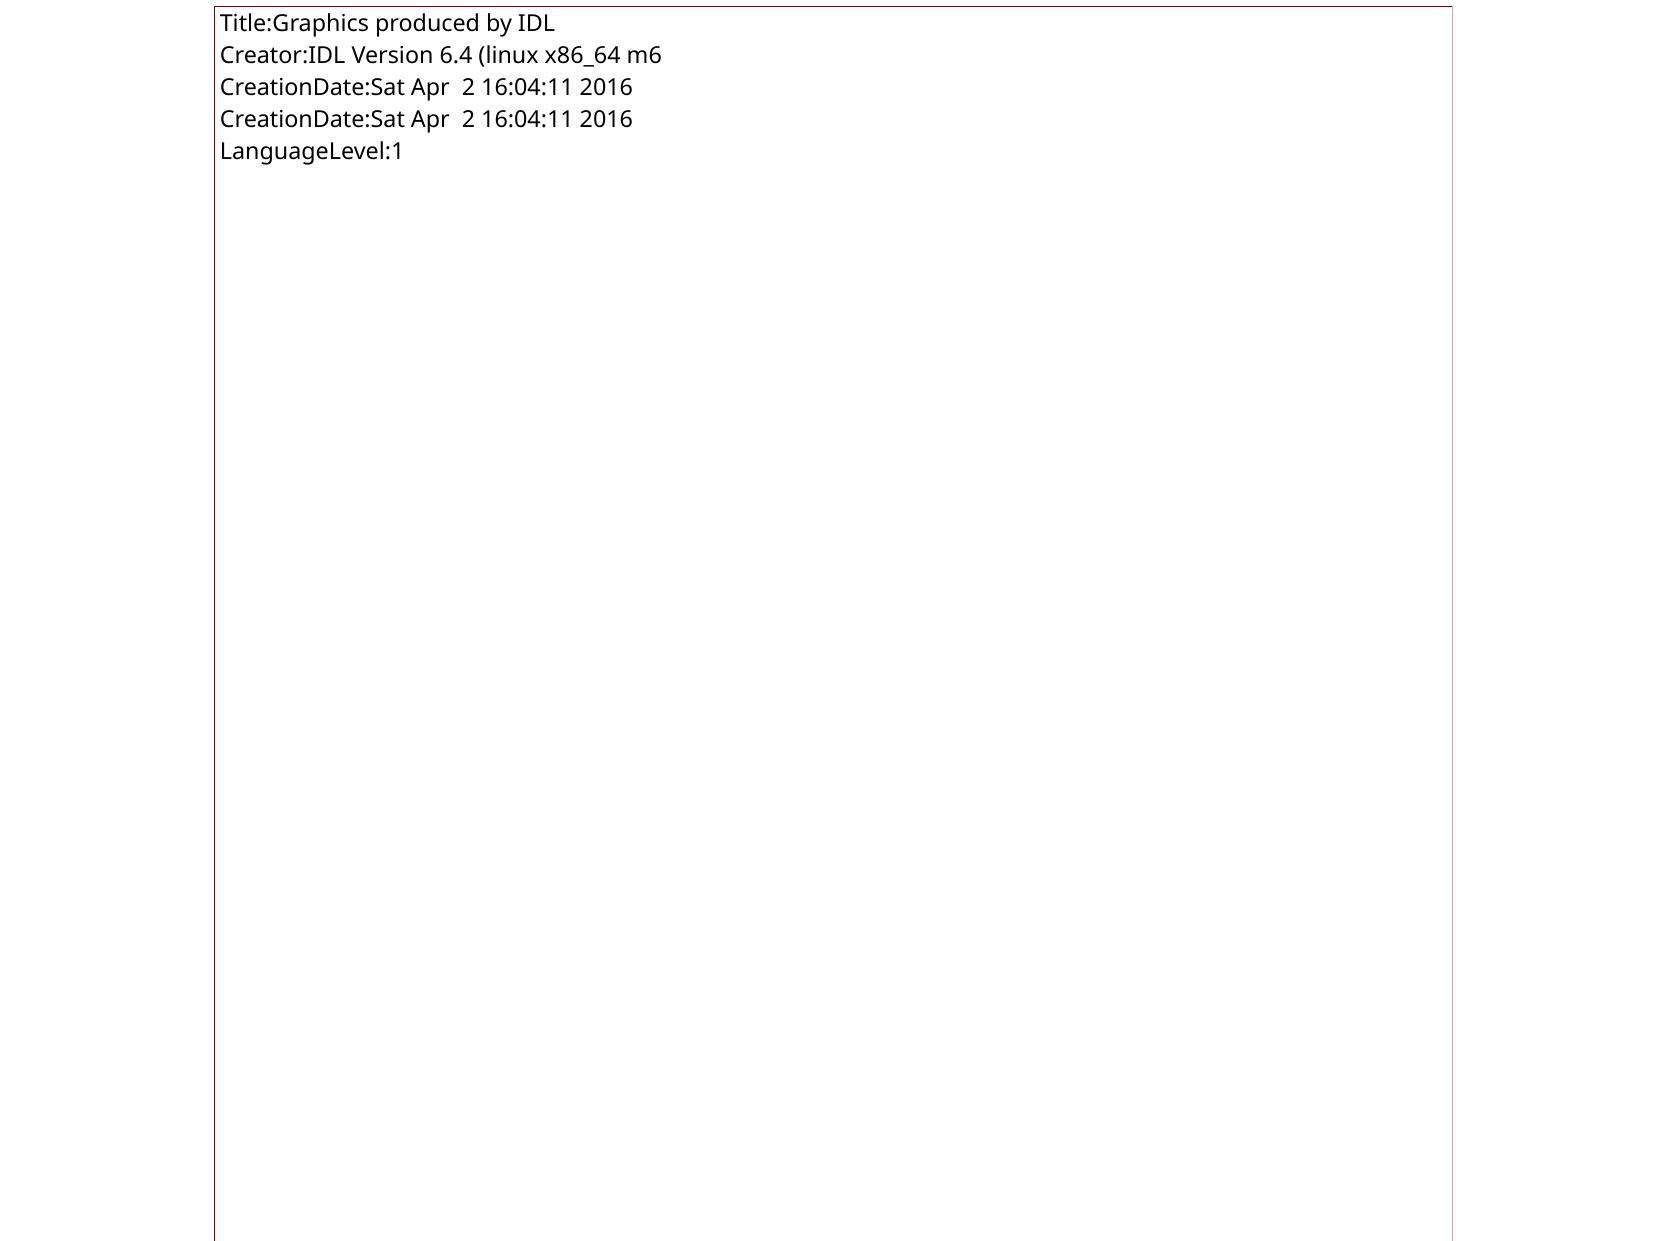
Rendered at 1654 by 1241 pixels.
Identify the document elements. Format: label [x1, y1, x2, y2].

picture [212, 4, 1453, 1241]
